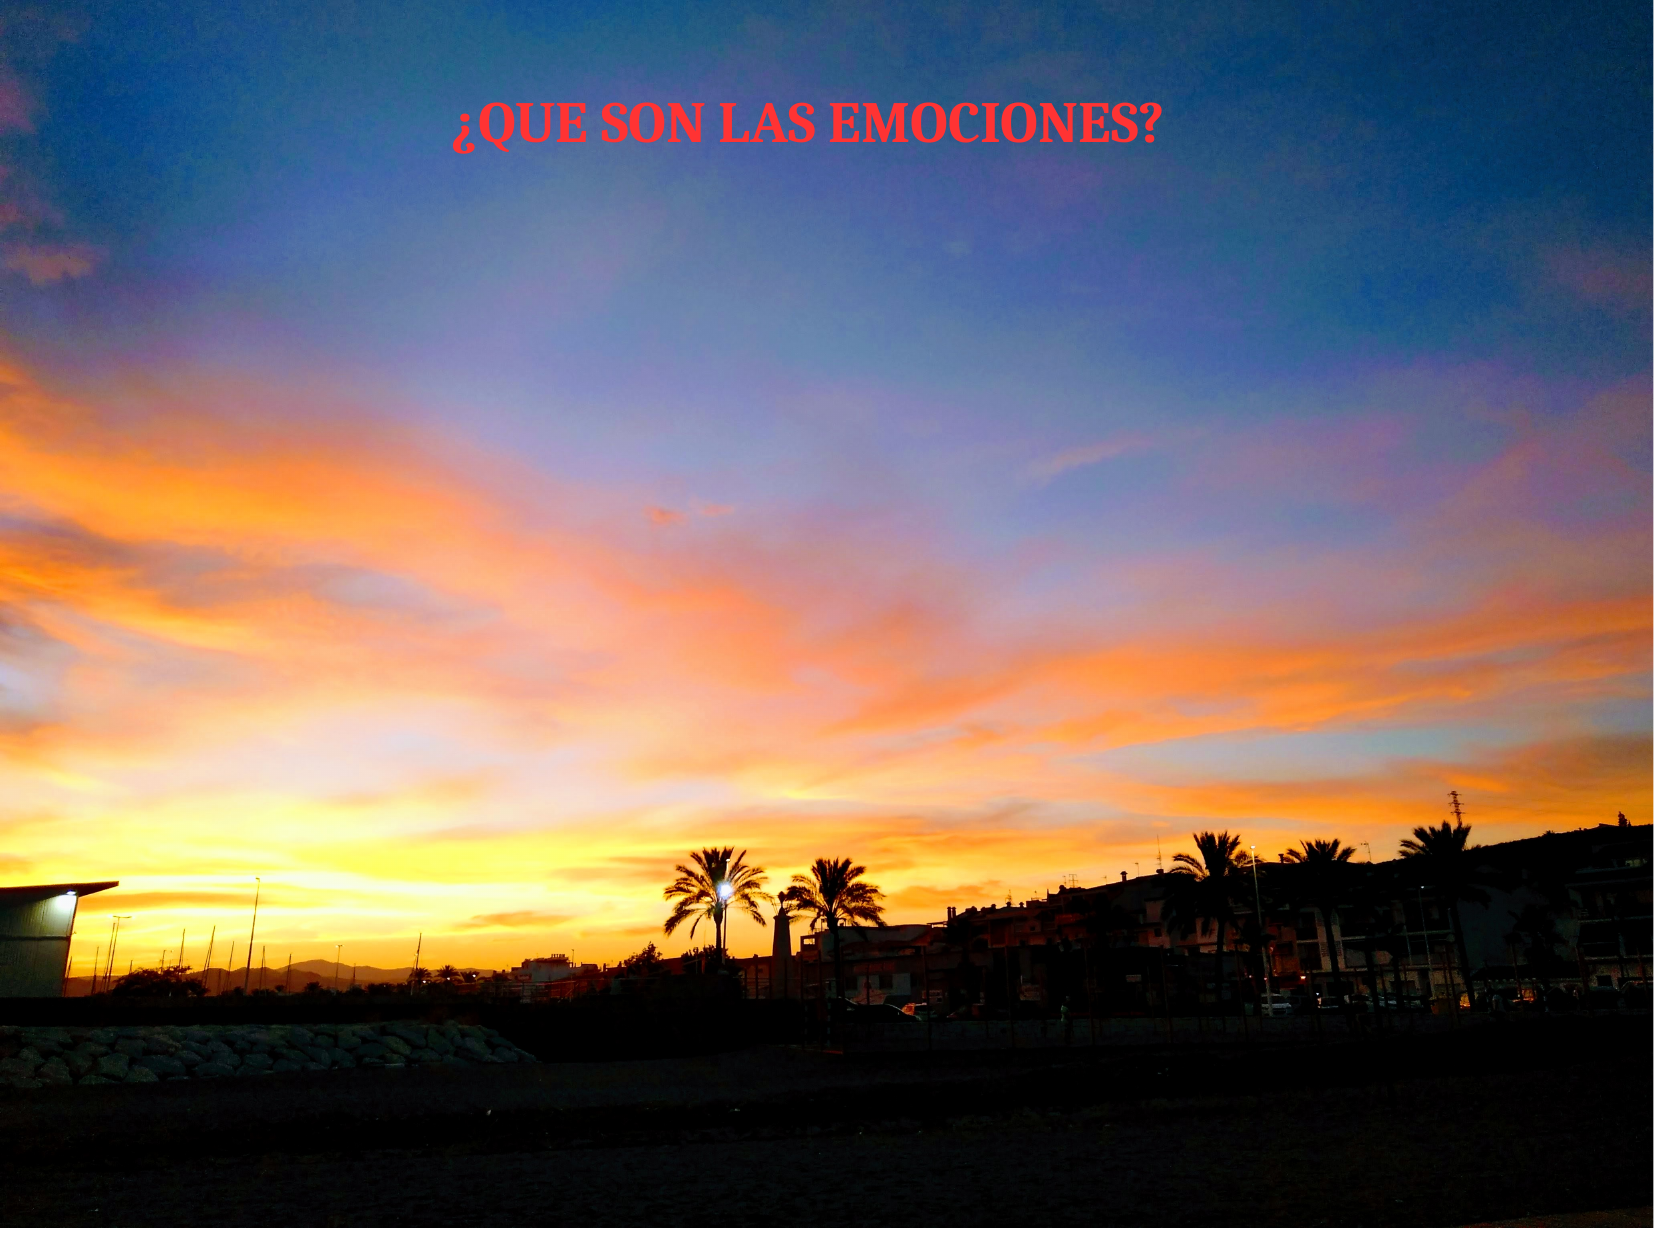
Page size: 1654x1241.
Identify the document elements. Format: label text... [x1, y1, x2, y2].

picture [0, 0, 1654, 1228]
text_box ¿QUE SON LAS EMOCIONES? [437, 82, 1654, 206]
